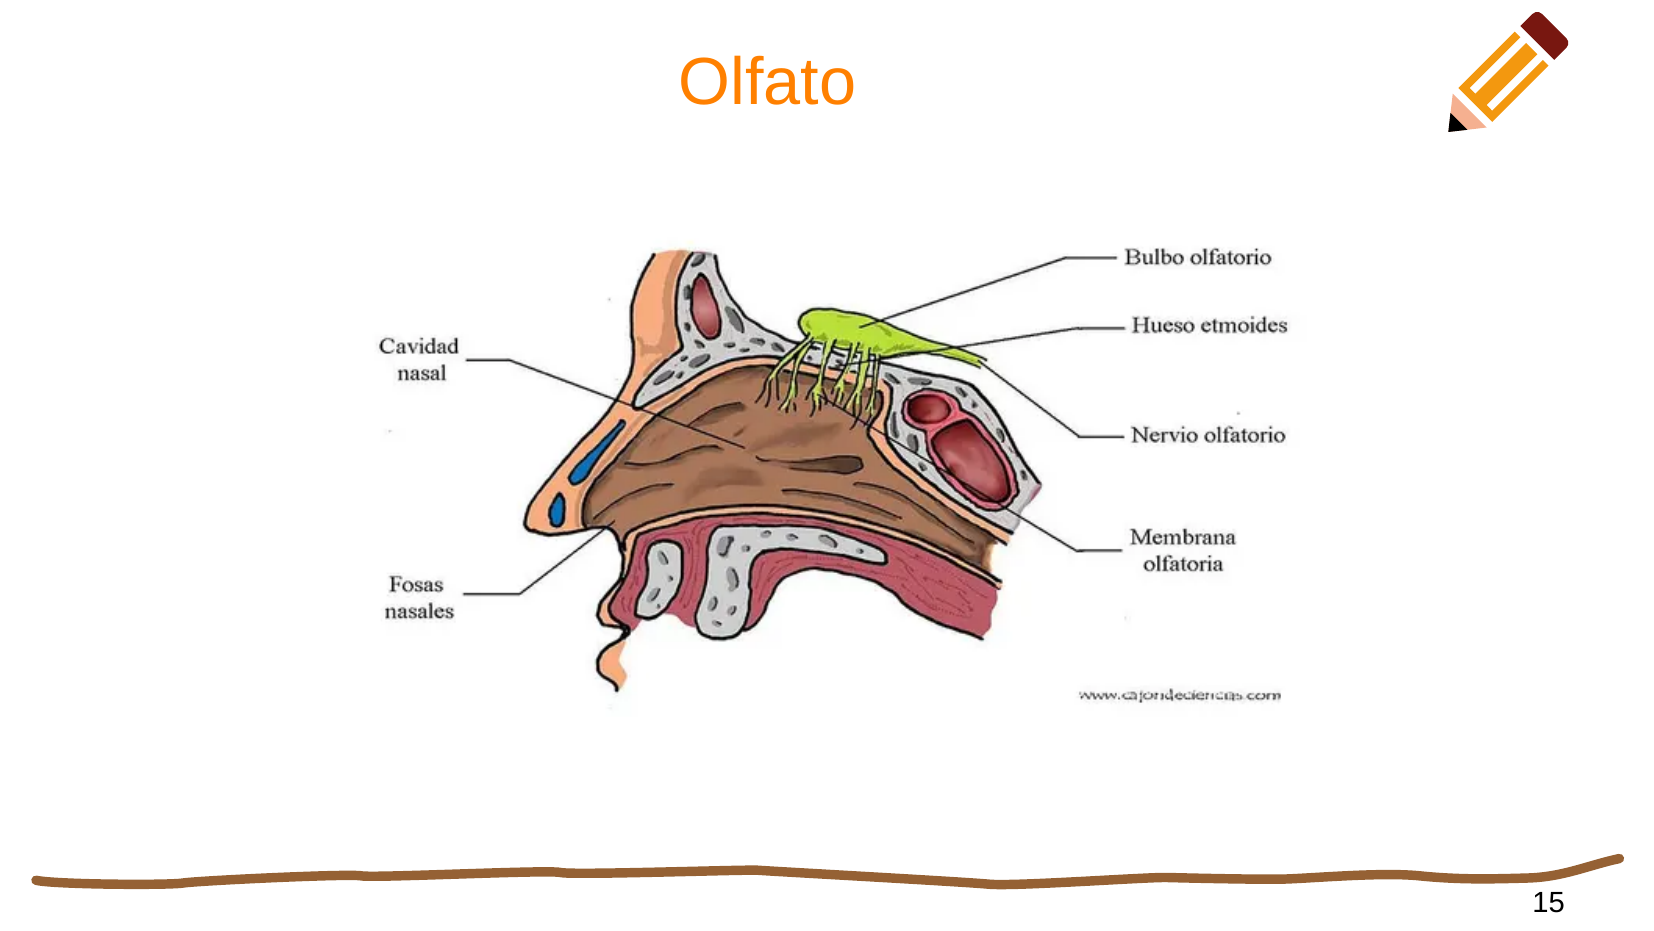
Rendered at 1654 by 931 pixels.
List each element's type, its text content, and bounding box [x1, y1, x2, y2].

picture [331, 191, 1331, 742]
title Olfato [88, 29, 1447, 133]
